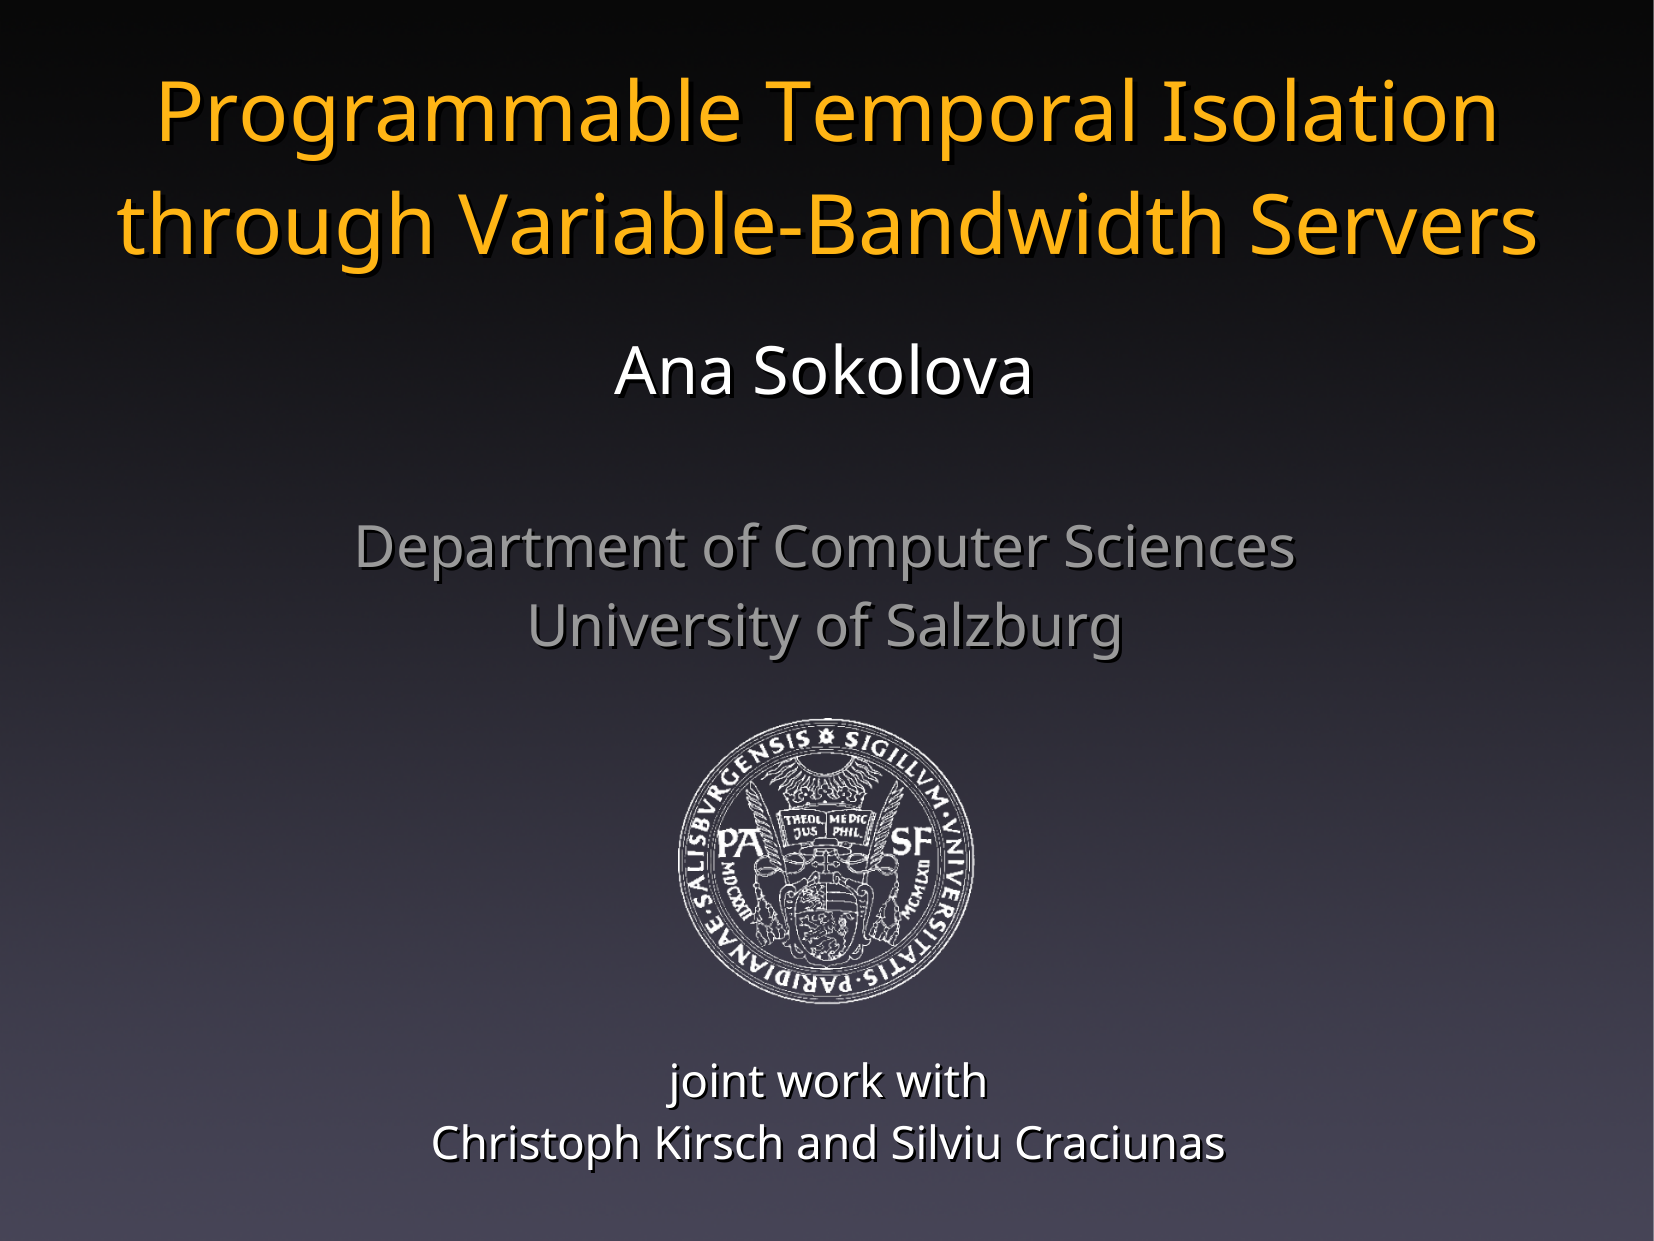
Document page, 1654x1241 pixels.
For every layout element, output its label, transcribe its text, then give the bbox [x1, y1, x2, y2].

title Programmable Temporal Isolation through Variable-Bandwidth Servers [3, 53, 1654, 277]
title joint work with Christoph Kirsch and Silviu Craciunas [3, 1014, 1654, 1207]
picture [0, 0, 1654, 1241]
title Ana Sokolova Department of Computer Sciences University of Salzburg [0, 326, 1651, 661]
